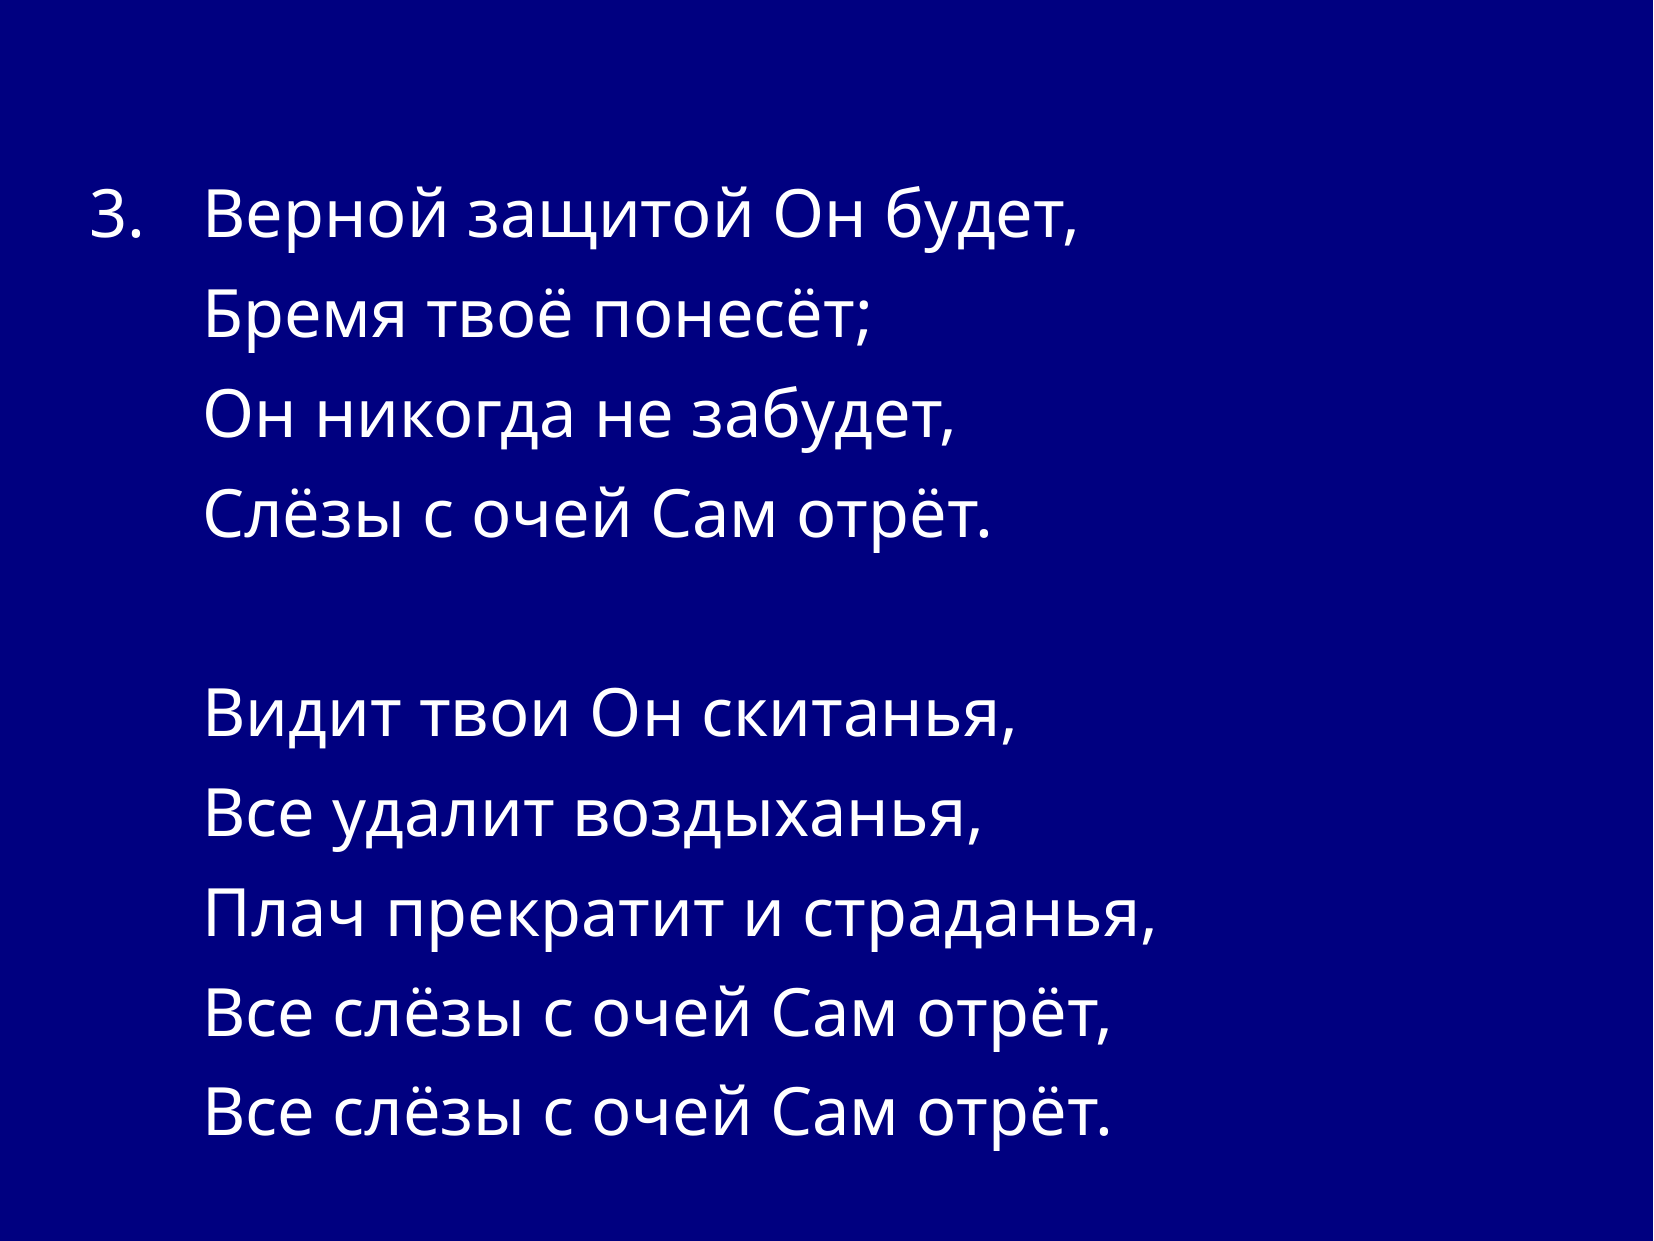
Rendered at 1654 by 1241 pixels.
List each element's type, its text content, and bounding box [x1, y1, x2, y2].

text_box 3. Верной защитой Он будет, Бремя твоё понесёт; Он никогда не забудет, Слёзы с очей Сам отрёт. Видит твои Он скитанья, Все удалит воздыханья, Плач прекратит и страданья, Все слёзы с очей Сам отрёт, Все слёзы с очей Сам отрёт. [75, 150, 1576, 1163]
